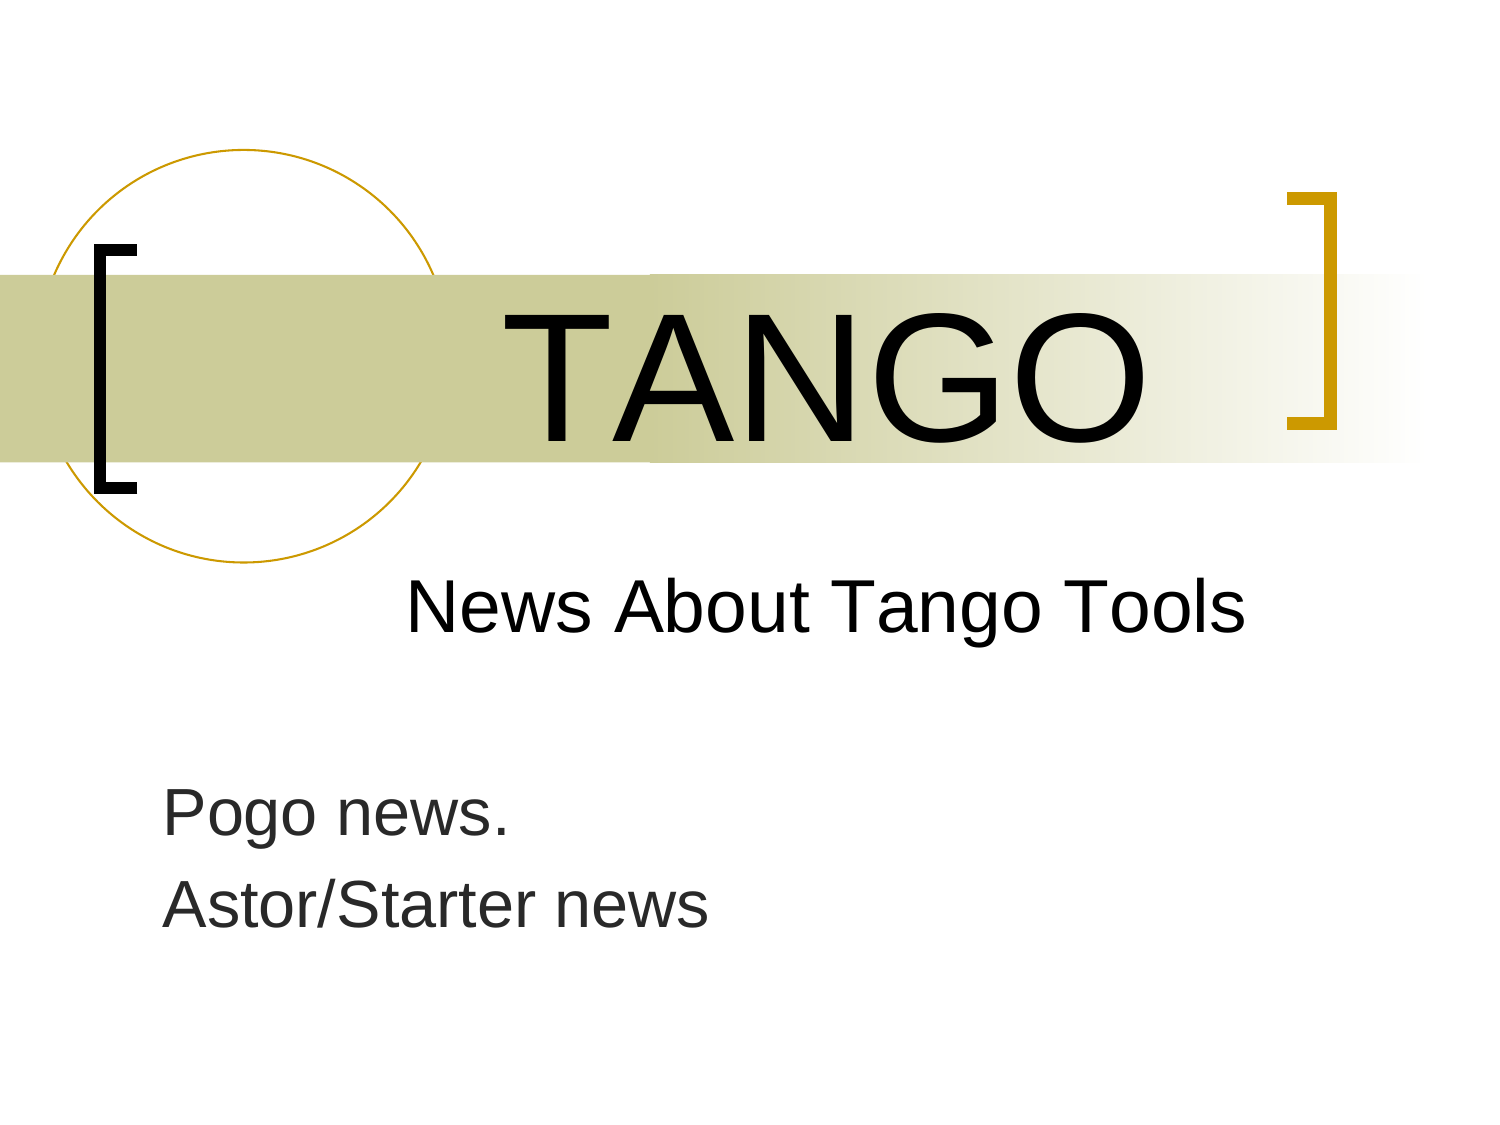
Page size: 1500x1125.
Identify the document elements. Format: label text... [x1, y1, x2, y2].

text_box Pogo news. Astor/Starter news [147, 767, 1405, 1024]
title TANGO News About Tango Tools [183, 268, 1471, 657]
